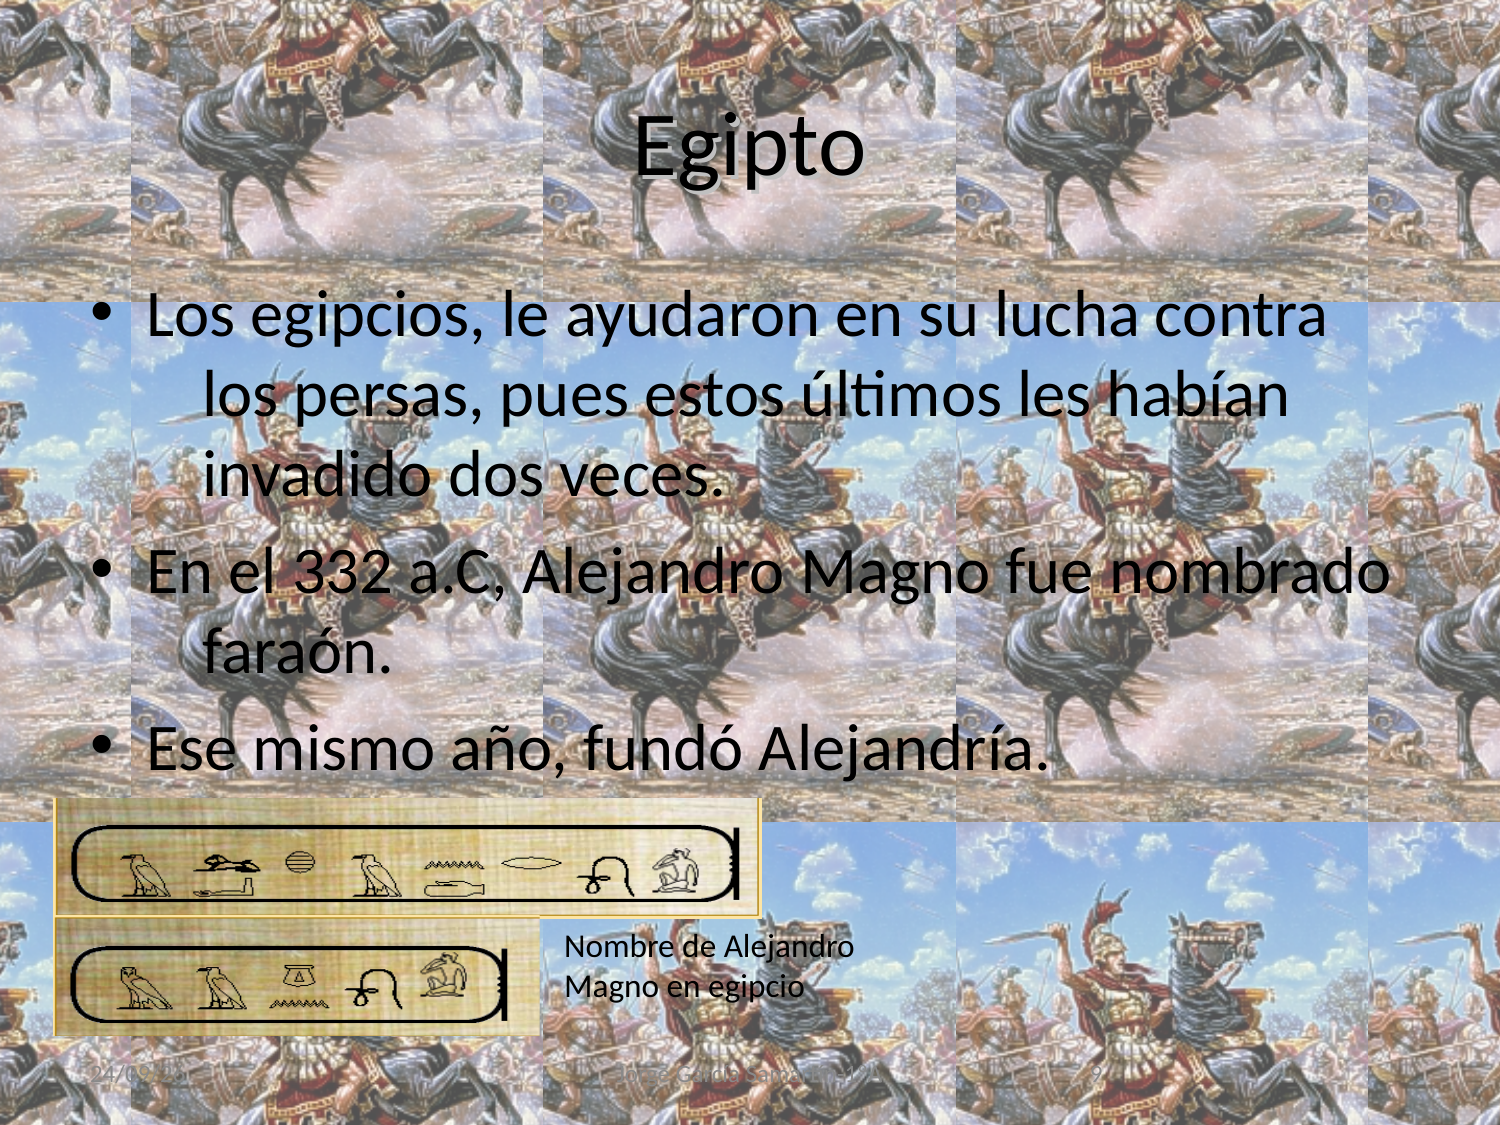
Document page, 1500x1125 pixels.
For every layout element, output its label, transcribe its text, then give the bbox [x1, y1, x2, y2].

text_box miércoles, 23 de marzo de 2011 [75, 1042, 426, 1103]
text_box 9 [1074, 1042, 1426, 1103]
title Egipto [75, 45, 1426, 233]
text_box Jorge García Samartín-1ºA [512, 1042, 988, 1103]
text_box Nombre de Alejandro Magno en egipcio [549, 916, 892, 1013]
list Los egipcios, le ayudaron en su lucha contra los persas, pues estos últimos les habían invadido dos veces. En el 332 a.C, Alejandro Magno fue nombrado faraón. Ese mismo año, fundó Alejandría. [75, 262, 1426, 1005]
picture [53, 798, 762, 1036]
